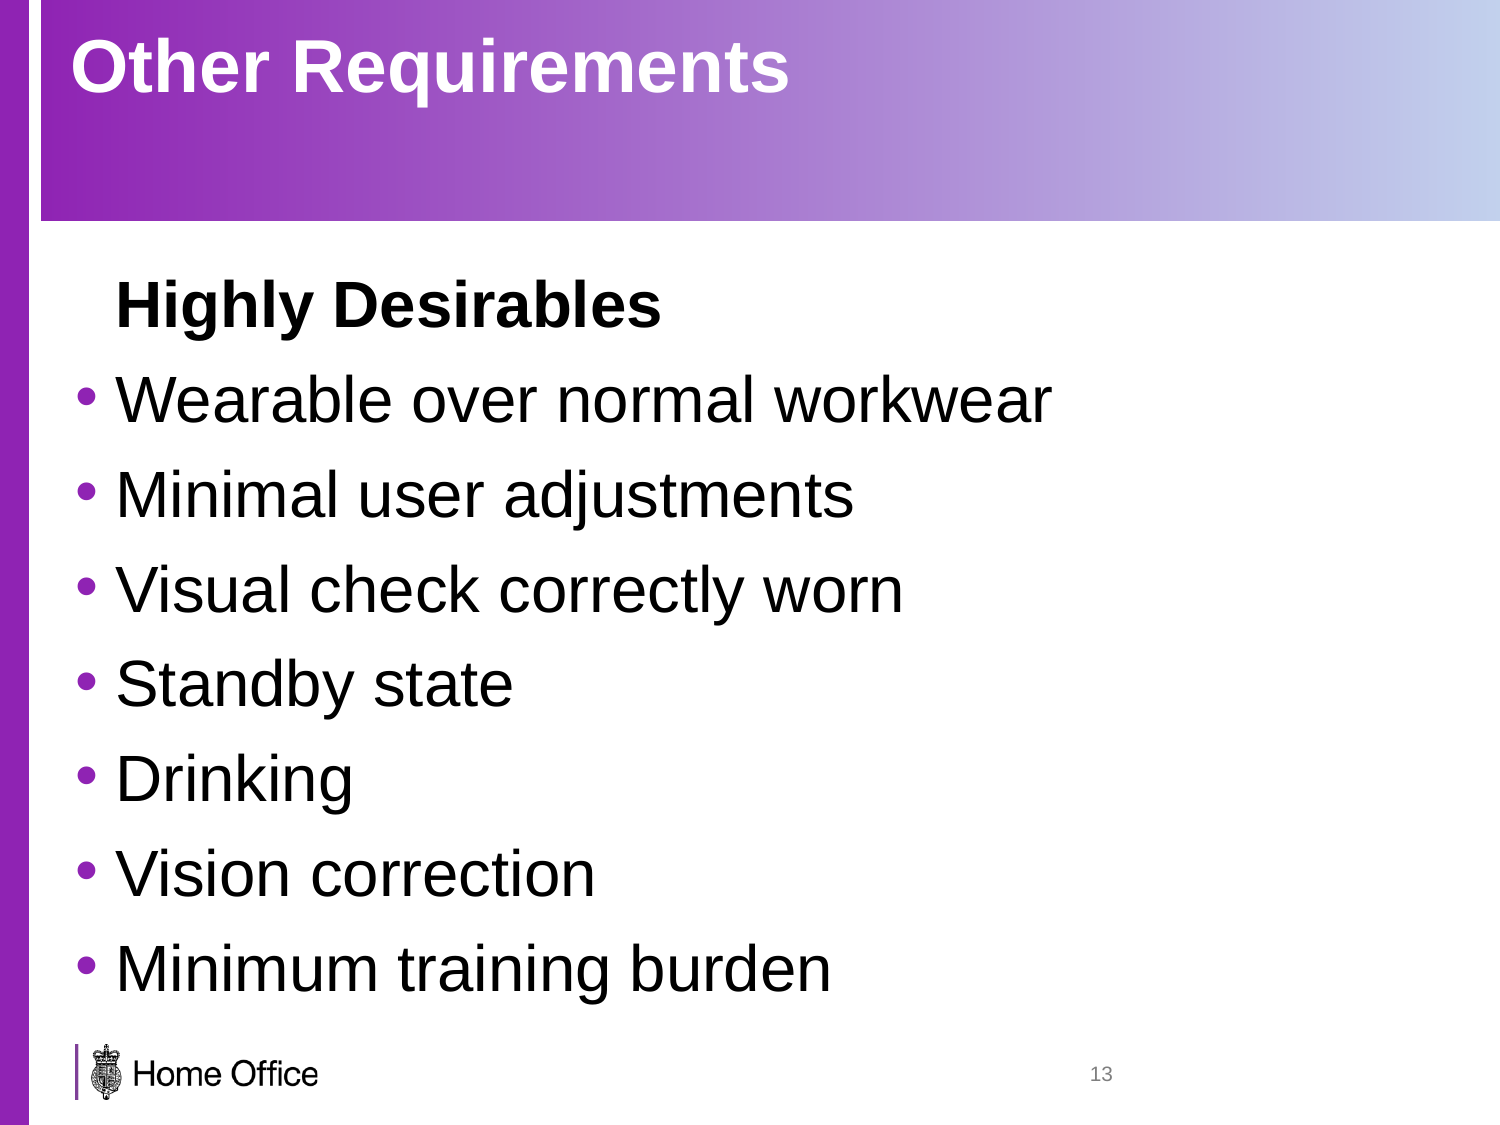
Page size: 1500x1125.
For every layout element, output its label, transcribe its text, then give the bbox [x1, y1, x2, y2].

list Highly Desirables Wearable over normal workwear Minimal user adjustments Visual check correctly worn Standby state Drinking Vision correction Minimum training burden [75, 262, 1426, 1005]
title Other Requirements [41, 0, 1500, 221]
text_box [1074, 1042, 1426, 1103]
